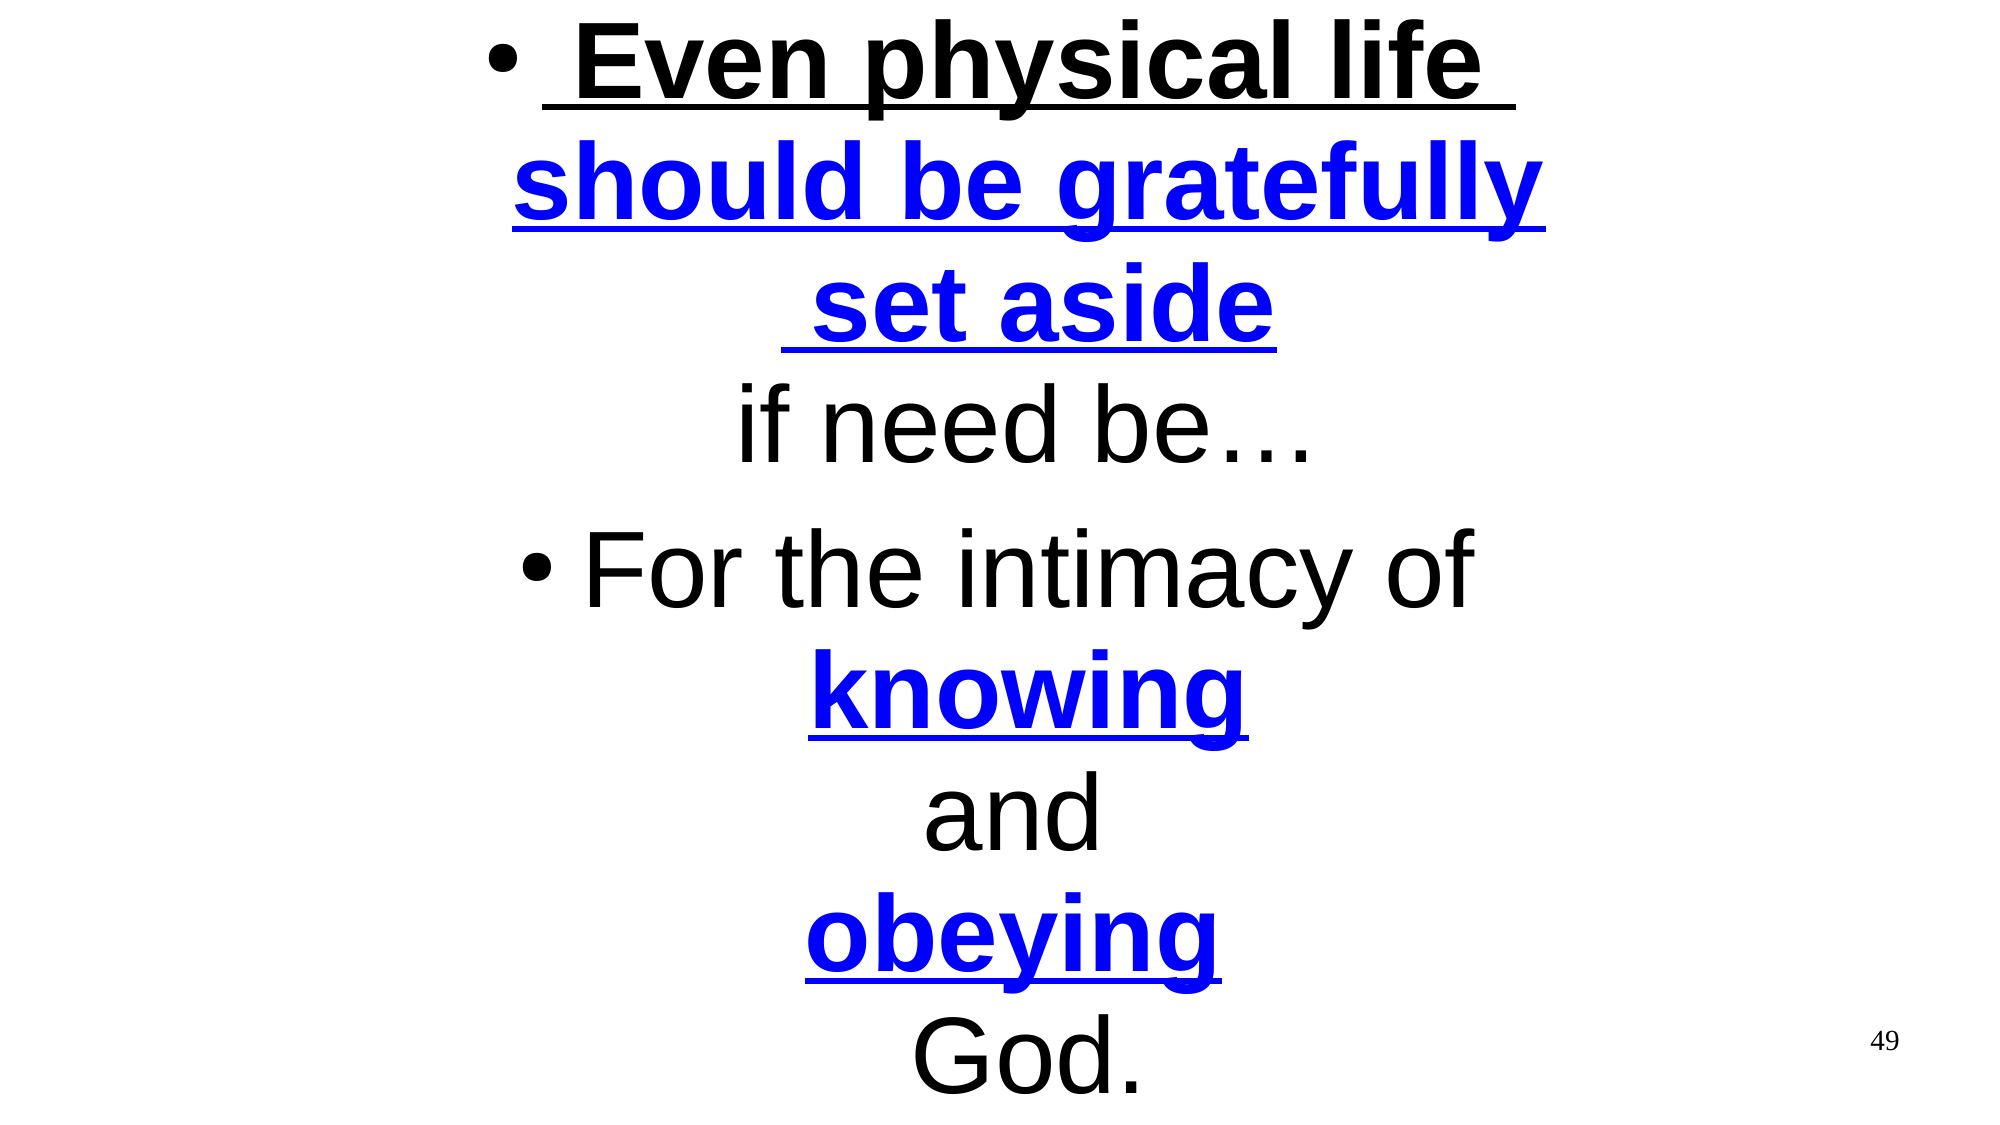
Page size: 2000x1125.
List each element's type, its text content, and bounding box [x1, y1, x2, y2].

list Even physical life should be gratefully set aside if need be… For the intimacy of knowing and obeying God. [0, 0, 1996, 1123]
